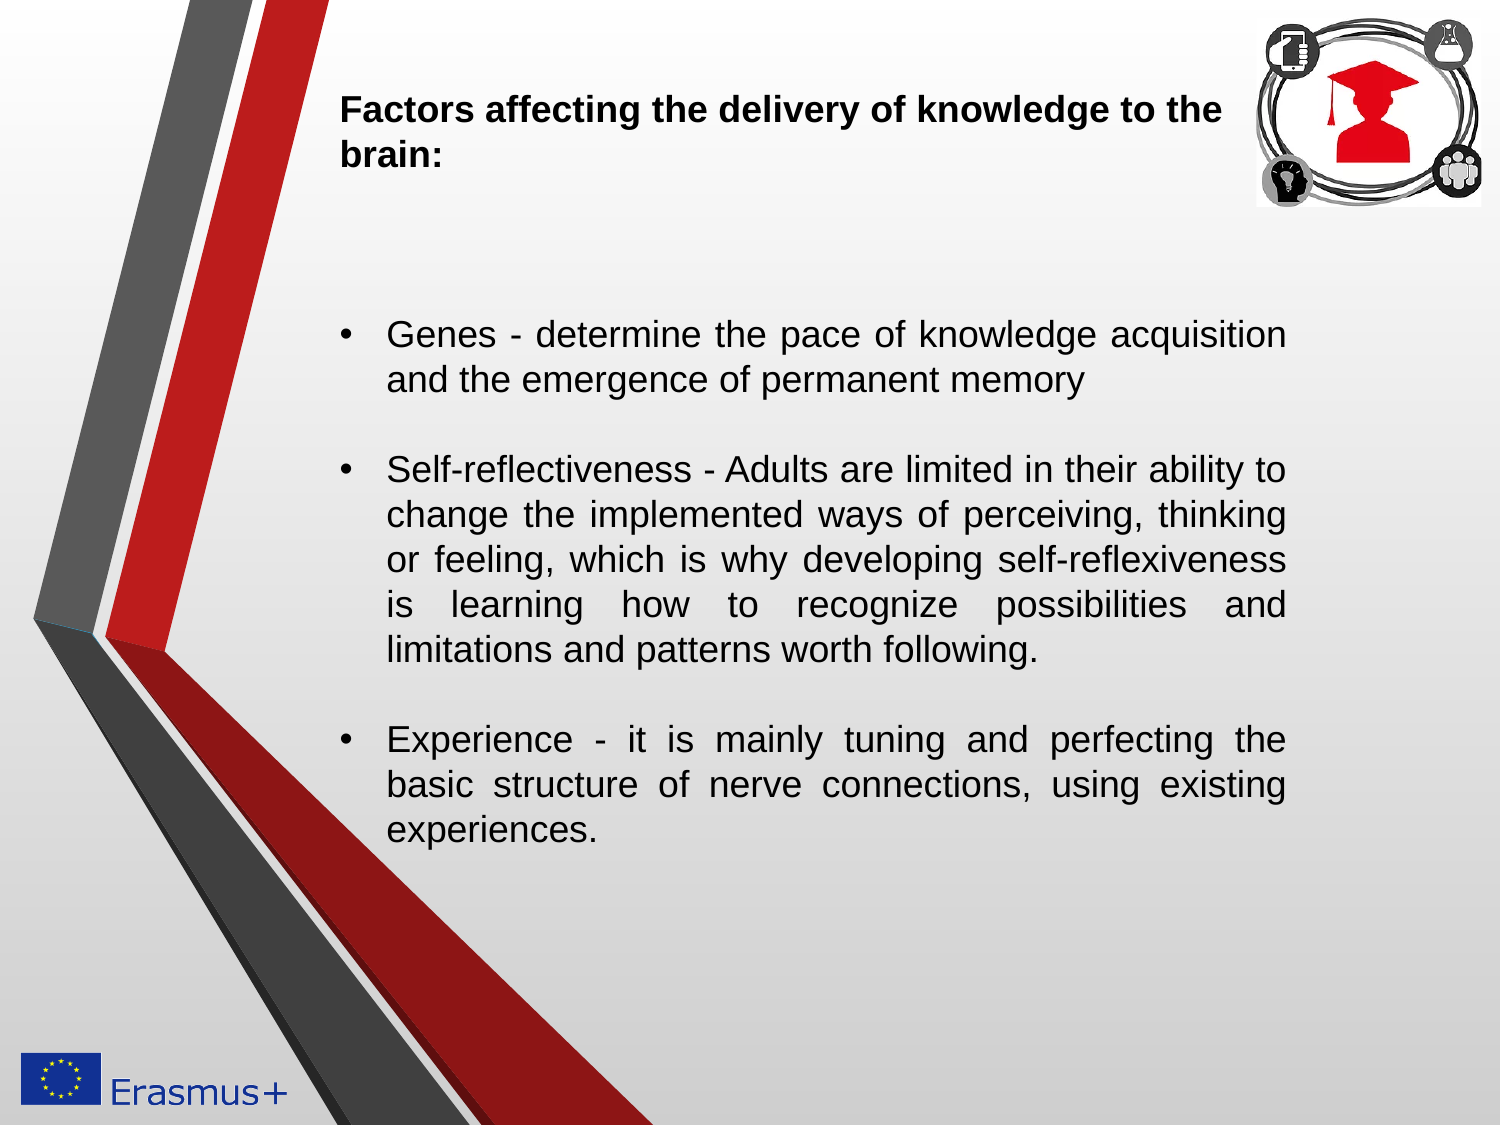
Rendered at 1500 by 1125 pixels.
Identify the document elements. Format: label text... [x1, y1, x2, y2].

chart [1302, 19, 1483, 209]
text_box Factors affecting the delivery of knowledge to the brain: Genes - determine the pace of knowledge acquisition and the emergence of permanent memory Self-reflectiveness - Adults are limited in their ability to change the implemented ways of perceiving, thinking or feeling, which is why developing self-reflexiveness is learning how to recognize possibilities and limitations and patterns worth following. Experience - it is mainly tuning and perfecting the basic structure of nerve connections, using existing experiences. [324, 78, 1302, 858]
picture [5, 1037, 302, 1120]
picture [1256, 18, 1482, 207]
